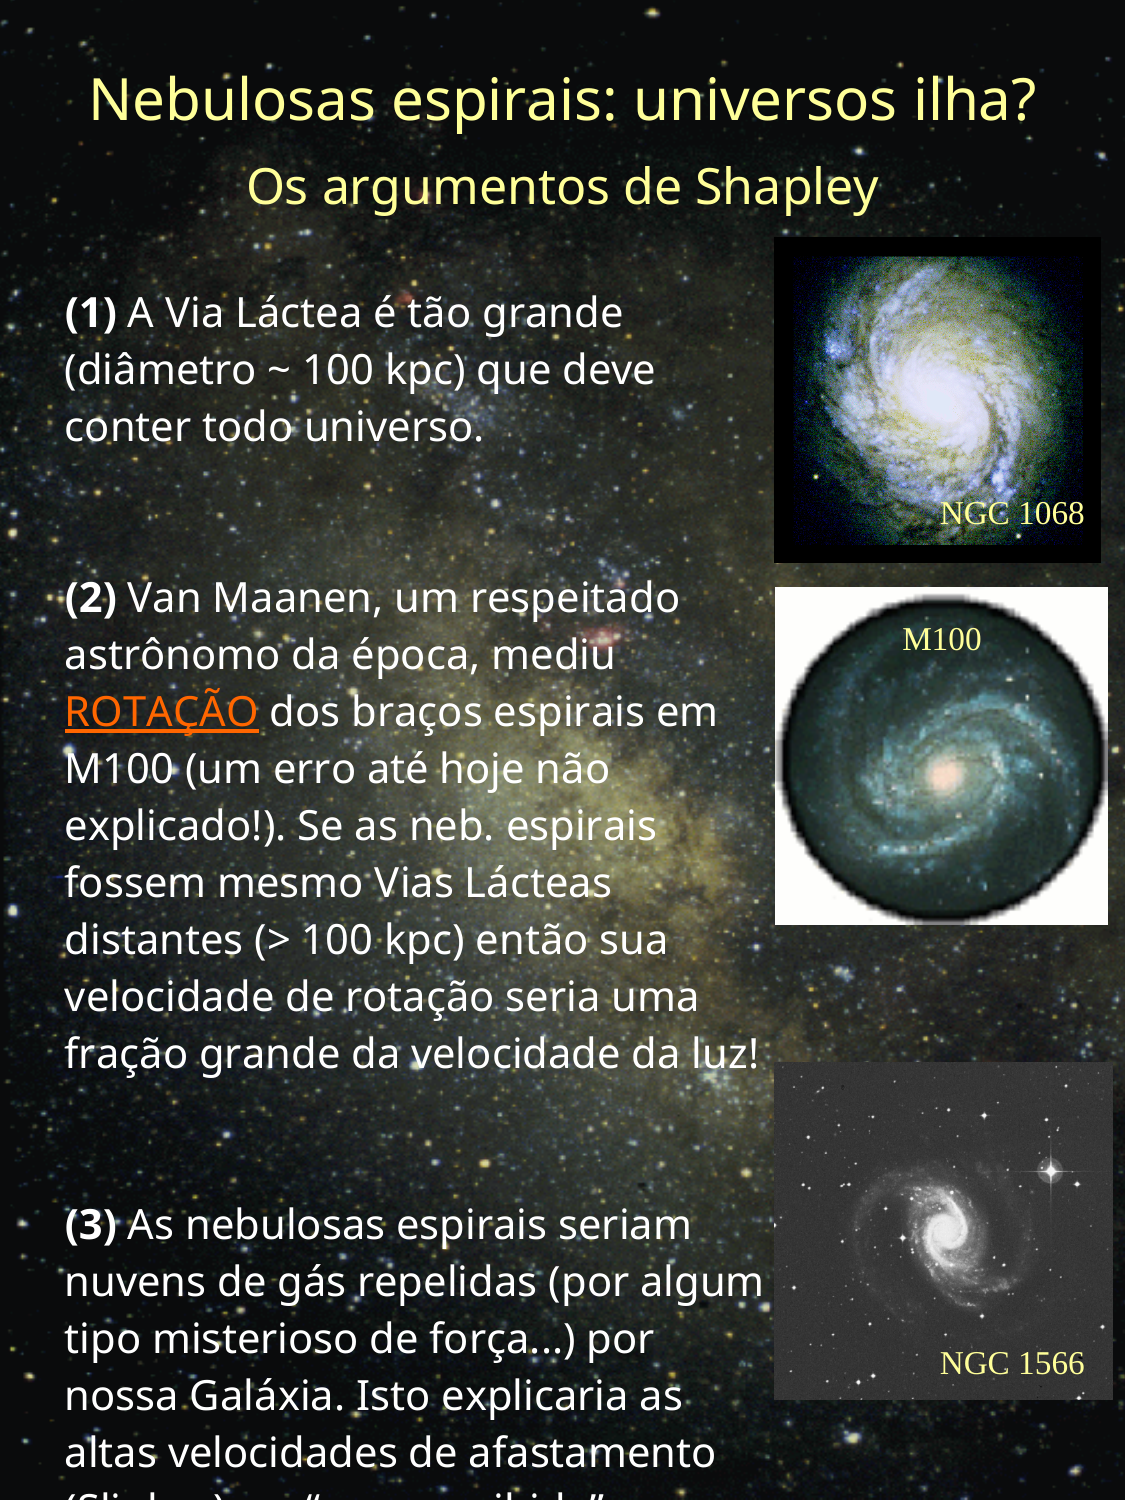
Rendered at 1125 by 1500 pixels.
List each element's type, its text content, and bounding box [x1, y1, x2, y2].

picture [788, 587, 1108, 925]
text_box M100 [887, 612, 997, 666]
text_box NGC 1566 [924, 1337, 1101, 1390]
text_box Nebulosas espirais: universos ilha? Os argumentos de Shapley [73, 50, 1053, 227]
text_box (1) A Via Láctea é tão grande (diâmetro ~ 100 kpc) que deve conter todo universo. (2) Van Maanen, um respeitado astrônomo da época, mediu ROTAÇÃO dos braços espirais em M100 (um erro até hoje não explicado!). Se as neb. espirais fossem mesmo Vias Lácteas distantes (> 100 kpc) então sua velocidade de rotação seria uma fração grande da velocidade da luz! (3) As nebulosas espirais seriam nuvens de gás repelidas (por algum tipo misterioso de força...) por nossa Galáxia. Isto explicaria as altas velocidades de afastamento (Slipher) e a “zona proibida”. (...) [50, 274, 788, 1500]
picture [788, 1062, 1113, 1401]
picture [774, 237, 1101, 563]
text_box NGC 1068 [924, 487, 1101, 540]
